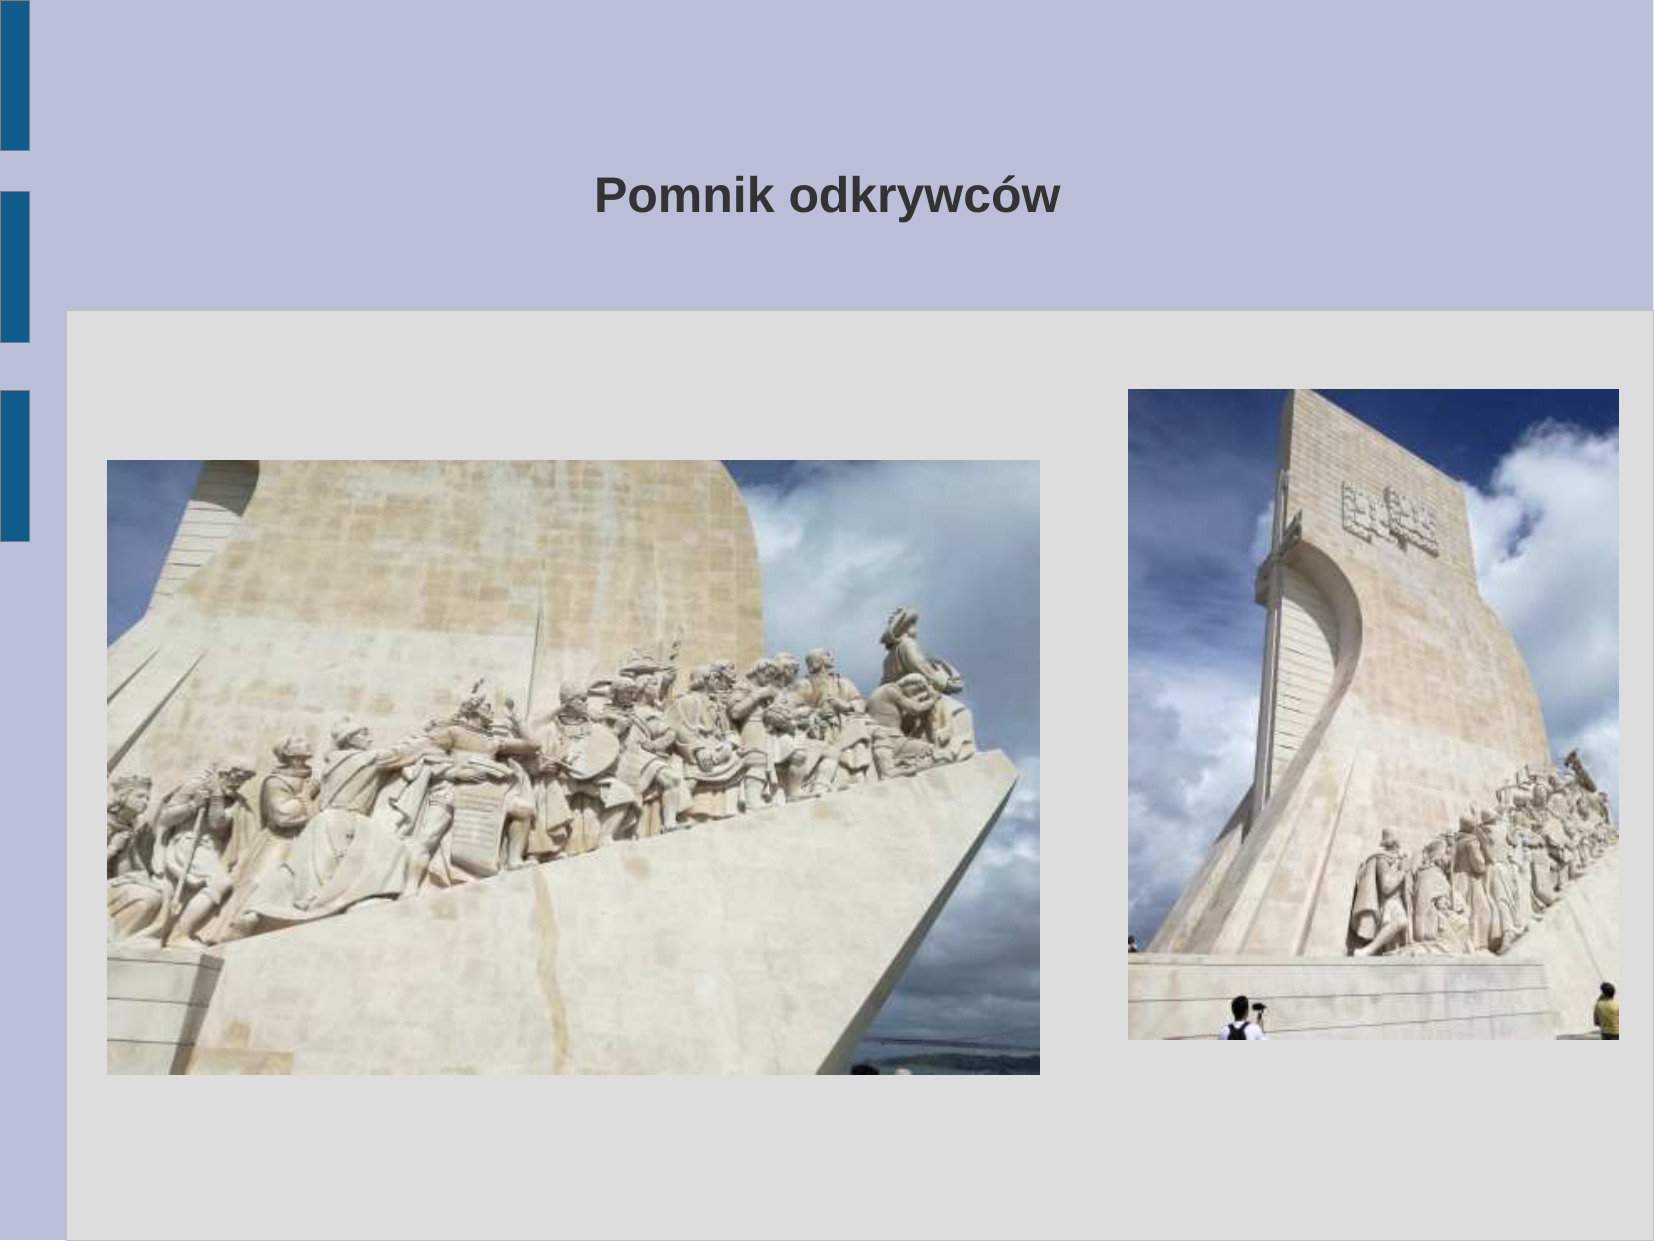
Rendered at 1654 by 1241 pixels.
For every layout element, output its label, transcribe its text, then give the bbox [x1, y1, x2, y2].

title Pomnik odkrywców [121, 91, 1534, 299]
picture [107, 460, 1040, 1075]
picture [1128, 389, 1619, 1040]
